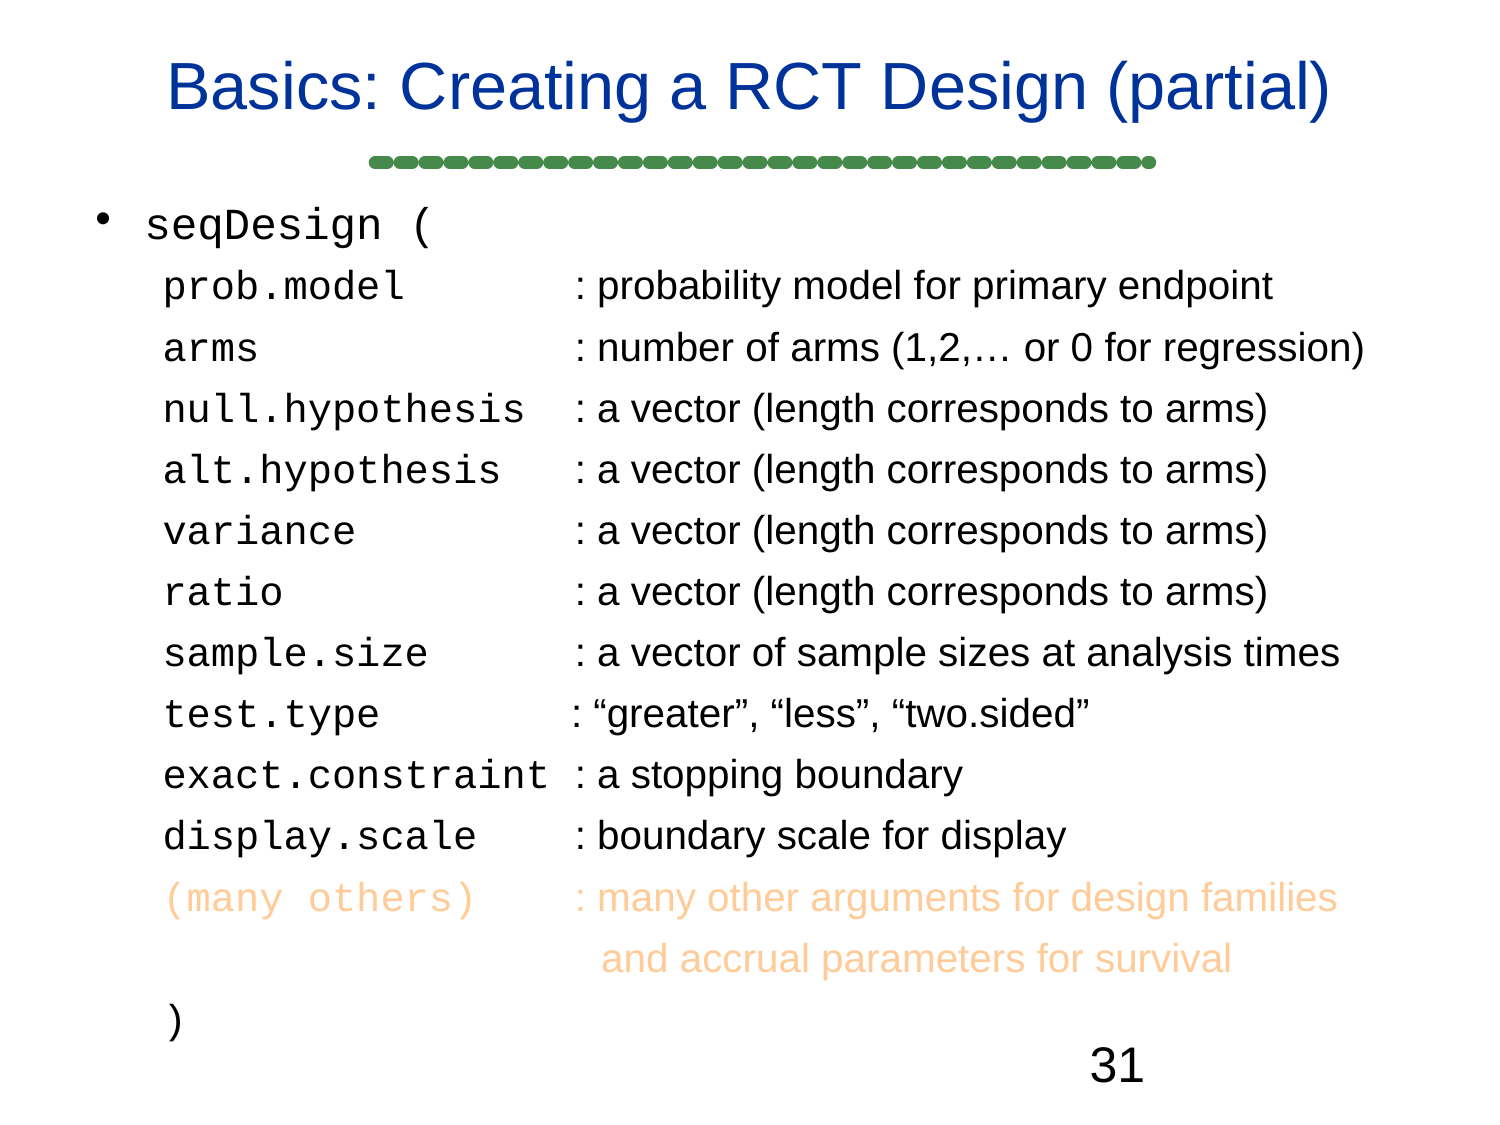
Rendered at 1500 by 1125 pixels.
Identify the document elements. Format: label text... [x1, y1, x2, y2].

title Basics: Creating a RCT Design (partial) [37, 24, 1463, 141]
list seqDesign ( prob.model : probability model for primary endpoint arms : number of arms (1,2,… or 0 for regression) null.hypothesis : a vector (length corresponds to arms) alt.hypothesis : a vector (length corresponds to arms) variance : a vector (length corresponds to arms) ratio : a vector (length corresponds to arms) sample.size : a vector of sample sizes at analysis times test.type : “greater”, “less”, “two.sided” exact.constraint : a stopping boundary display.scale : boundary scale for display (many others) : many other arguments for design families and accrual parameters for survival ) [75, 187, 1426, 1050]
